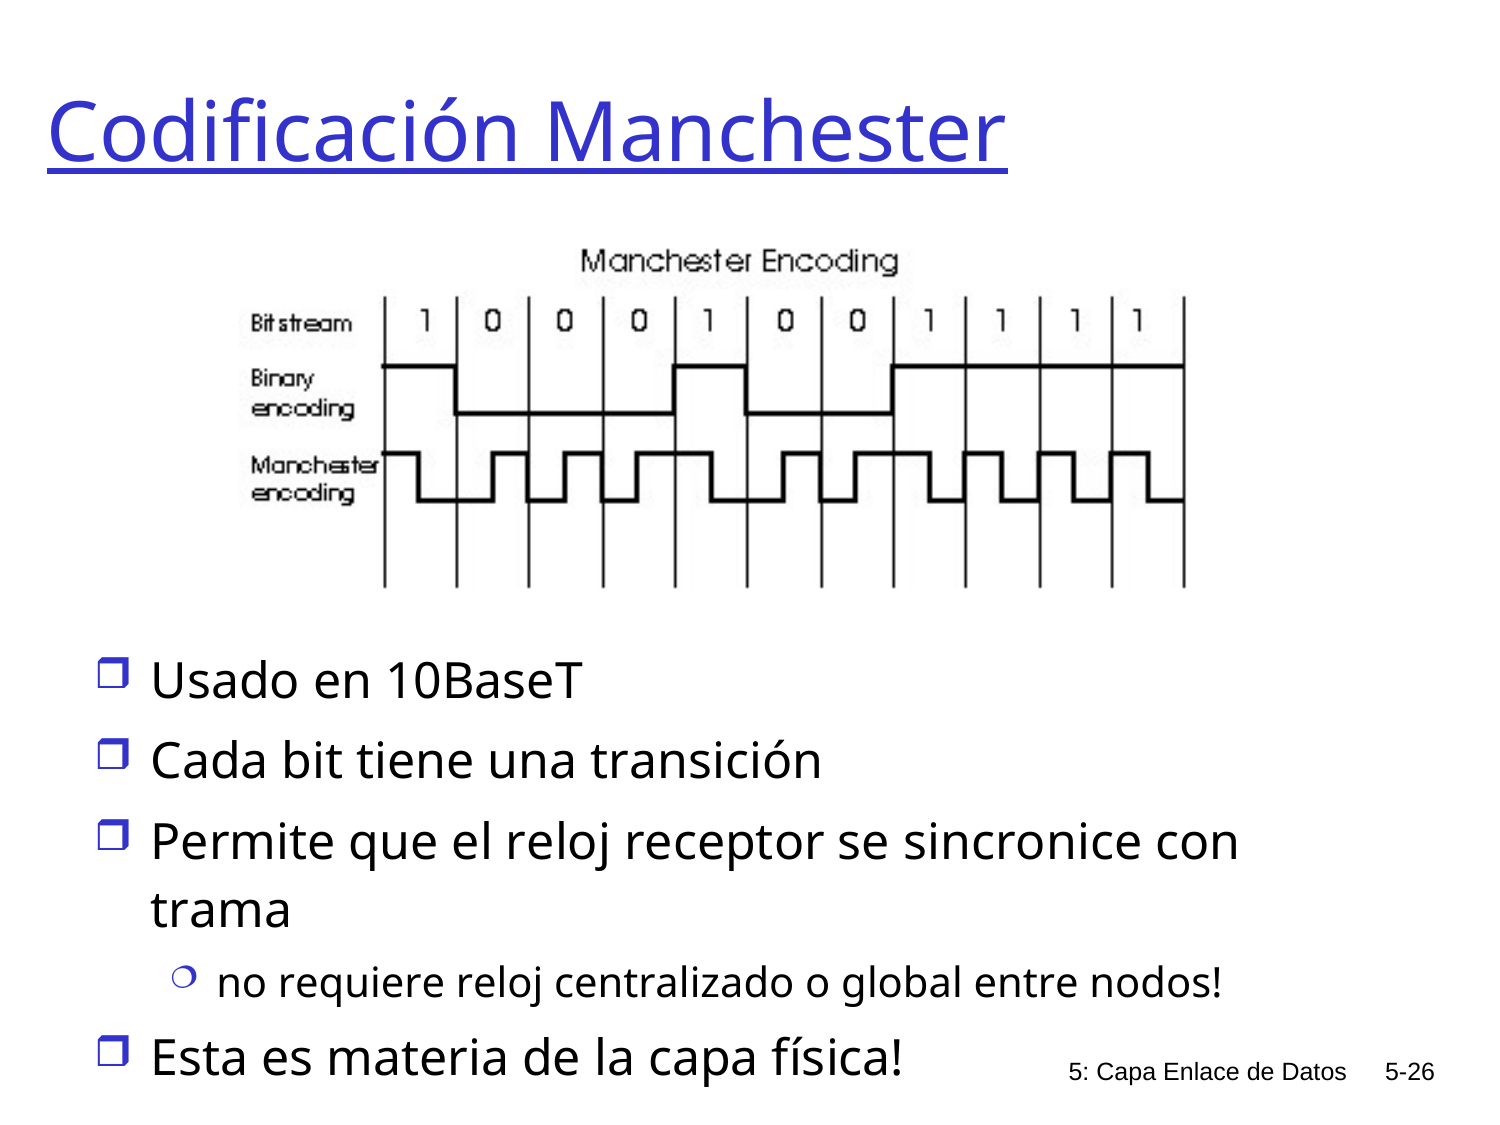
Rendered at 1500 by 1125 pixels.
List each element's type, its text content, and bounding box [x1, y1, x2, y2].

list Usado en 10BaseT Cada bit tiene una transición Permite que el reloj receptor se sincronice con trama no requiere reloj centralizado o global entre nodos! Esta es materia de la capa física! [79, 636, 1355, 1005]
picture [238, 230, 1196, 611]
title Codificación Manchester [32, 35, 1308, 224]
